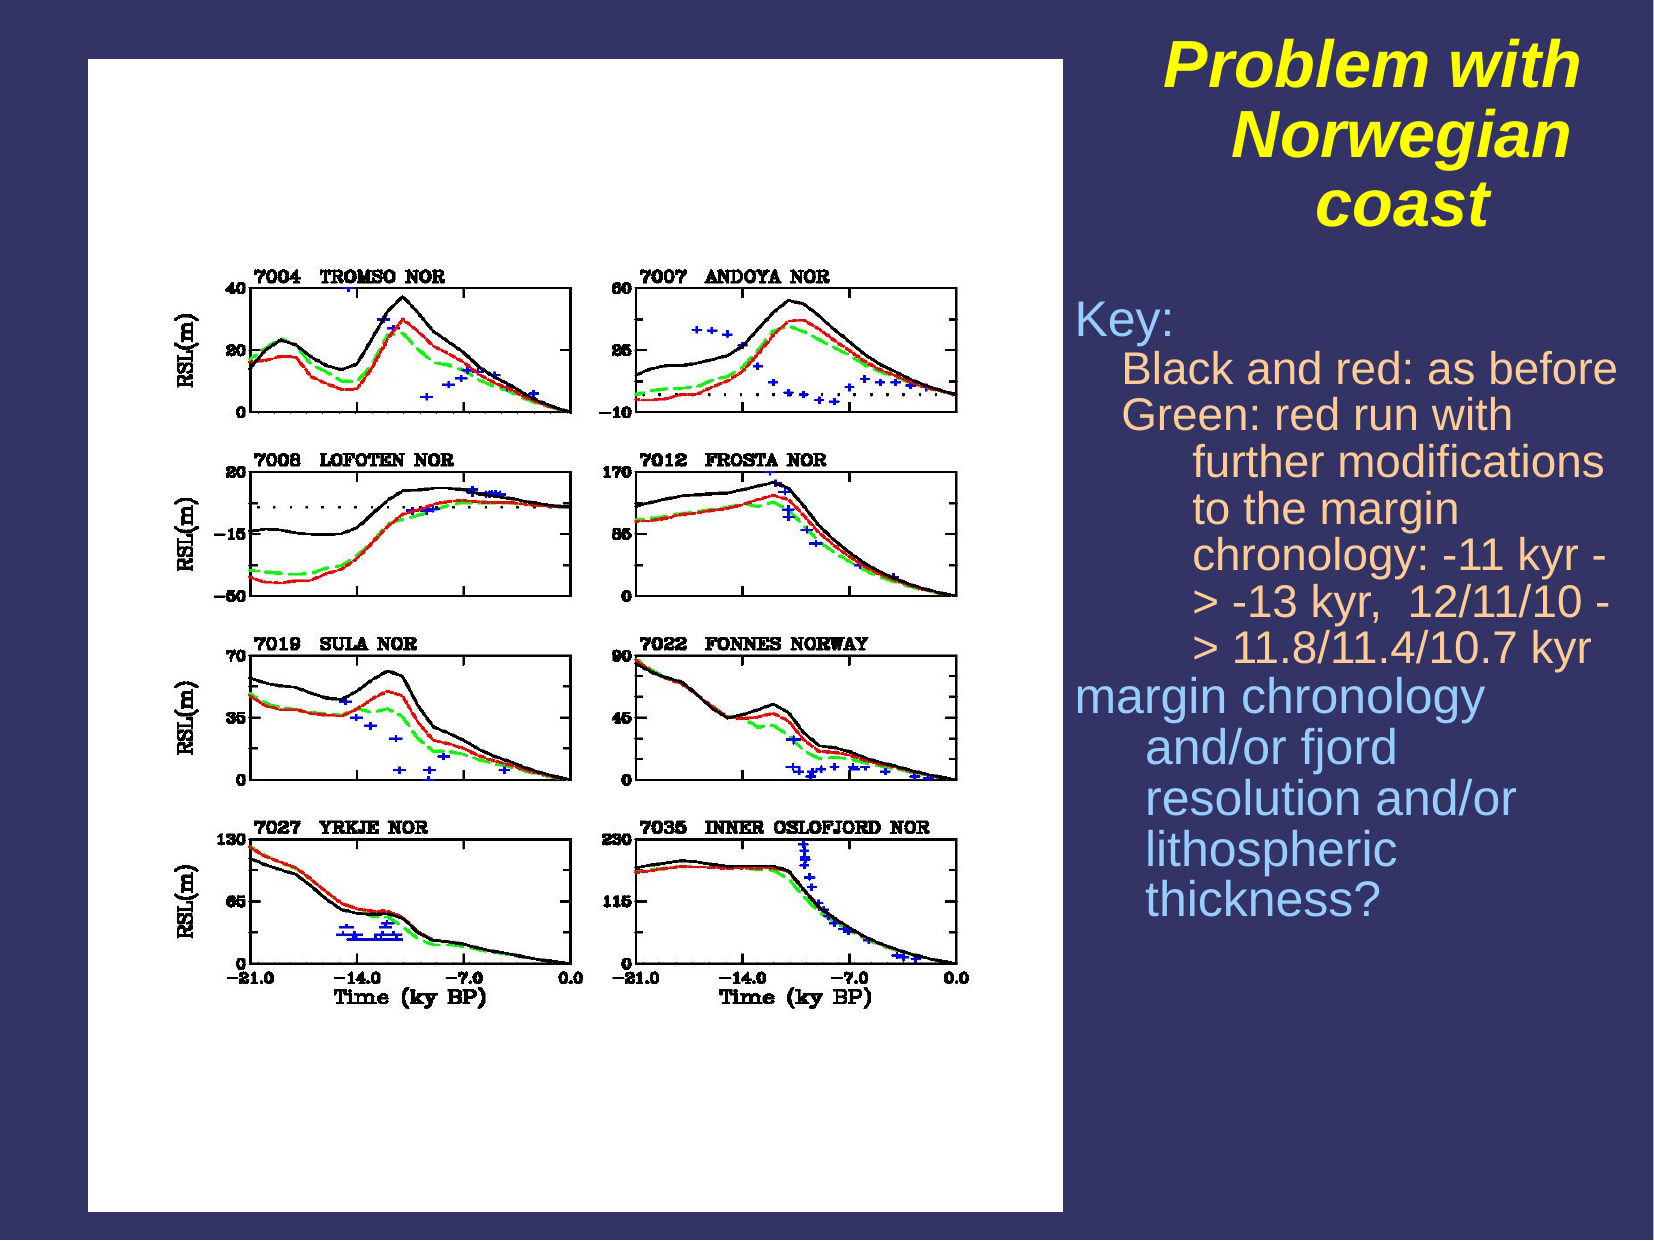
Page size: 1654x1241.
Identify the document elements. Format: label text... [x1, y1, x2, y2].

title Problem with Norwegian coast [1122, 0, 1625, 280]
list Key: Black and red: as before Green: red run with further modifications to the margin chronology: -11 kyr -> -13 kyr, 12/11/10 -> 11.8/11.4/10.7 kyr margin chronology and/or fjord resolution and/or lithospheric thickness? [1063, 295, 1625, 1202]
picture [88, 59, 1063, 1212]
